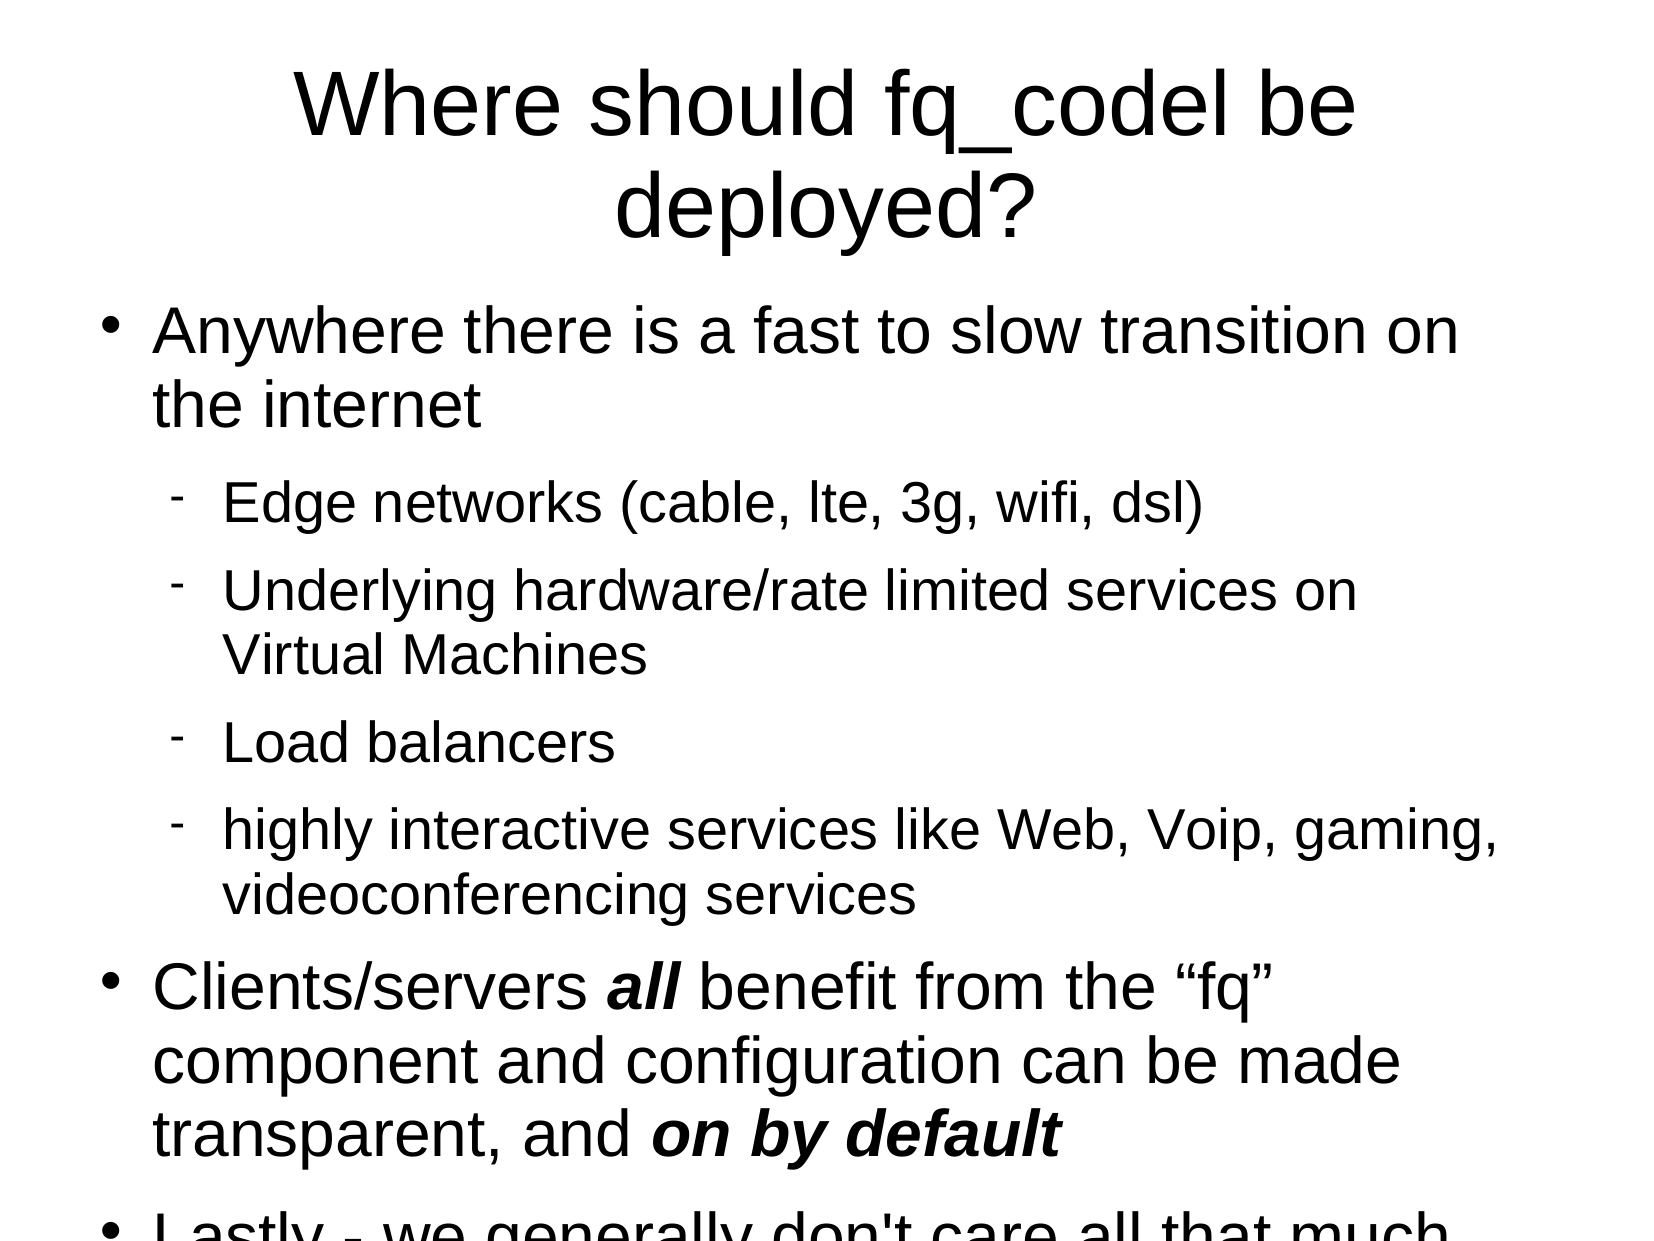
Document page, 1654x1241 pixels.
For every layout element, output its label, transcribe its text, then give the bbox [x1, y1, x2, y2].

list Anywhere there is a fast to slow transition on the internet Edge networks (cable, lte, 3g, wifi, dsl) Underlying hardware/rate limited services on Virtual Machines Load balancers highly interactive services like Web, Voip, gaming, videoconferencing services Clients/servers all benefit from the “fq” component and configuration can be made transparent, and on by default Lastly - we generally don't care all that much about the “core” of the internet... where the overhead of these algorithms is high... but there are 2.4 billion people on the edges that will benefit from wide deployment of this technology. [82, 290, 1538, 1241]
title Where should fq_codel be deployed? [82, 47, 1571, 259]
